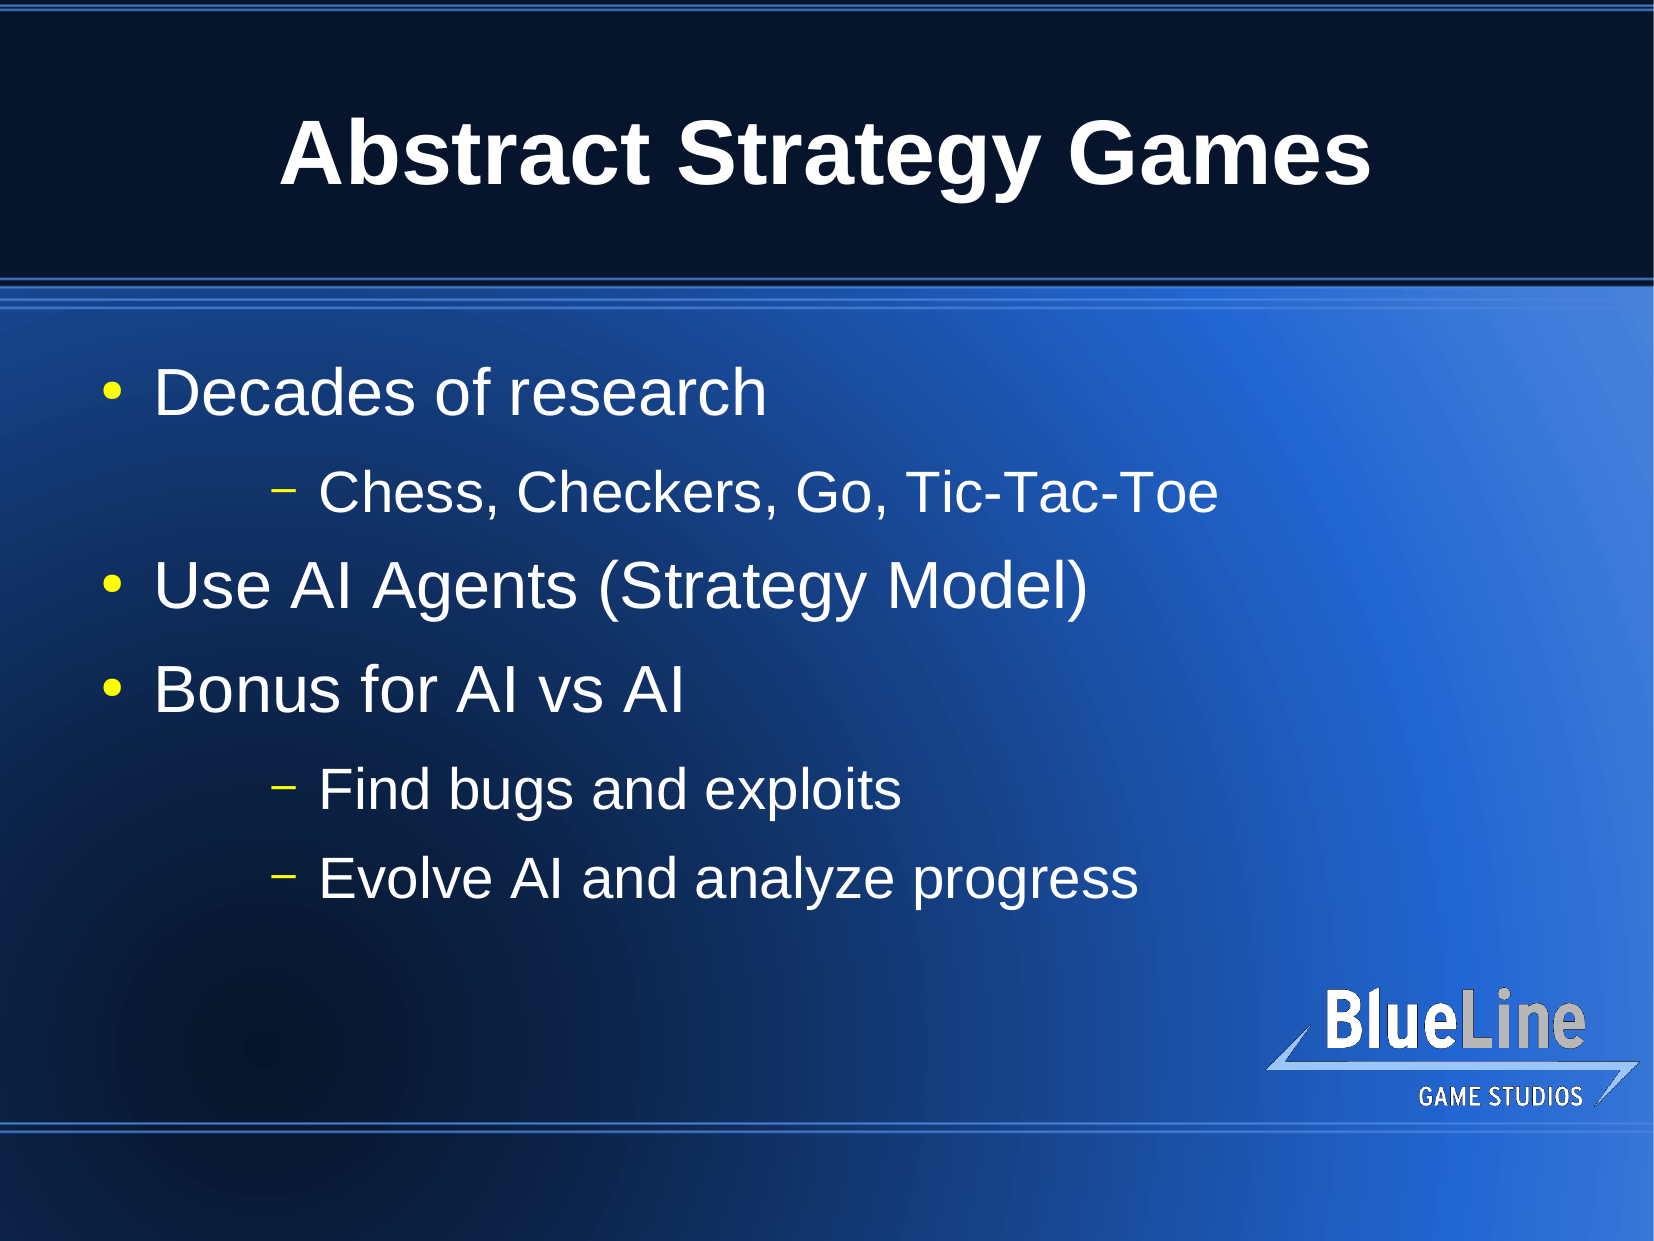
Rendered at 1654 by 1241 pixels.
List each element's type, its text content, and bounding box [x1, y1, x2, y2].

title Abstract Strategy Games [82, 49, 1571, 257]
list Decades of research Chess, Checkers, Go, Tic-Tac-Toe Use AI Agents (Strategy Model) Bonus for AI vs AI Find bugs and exploits Evolve AI and analyze progress [82, 355, 1571, 1058]
picture [0, 0, 1654, 1241]
